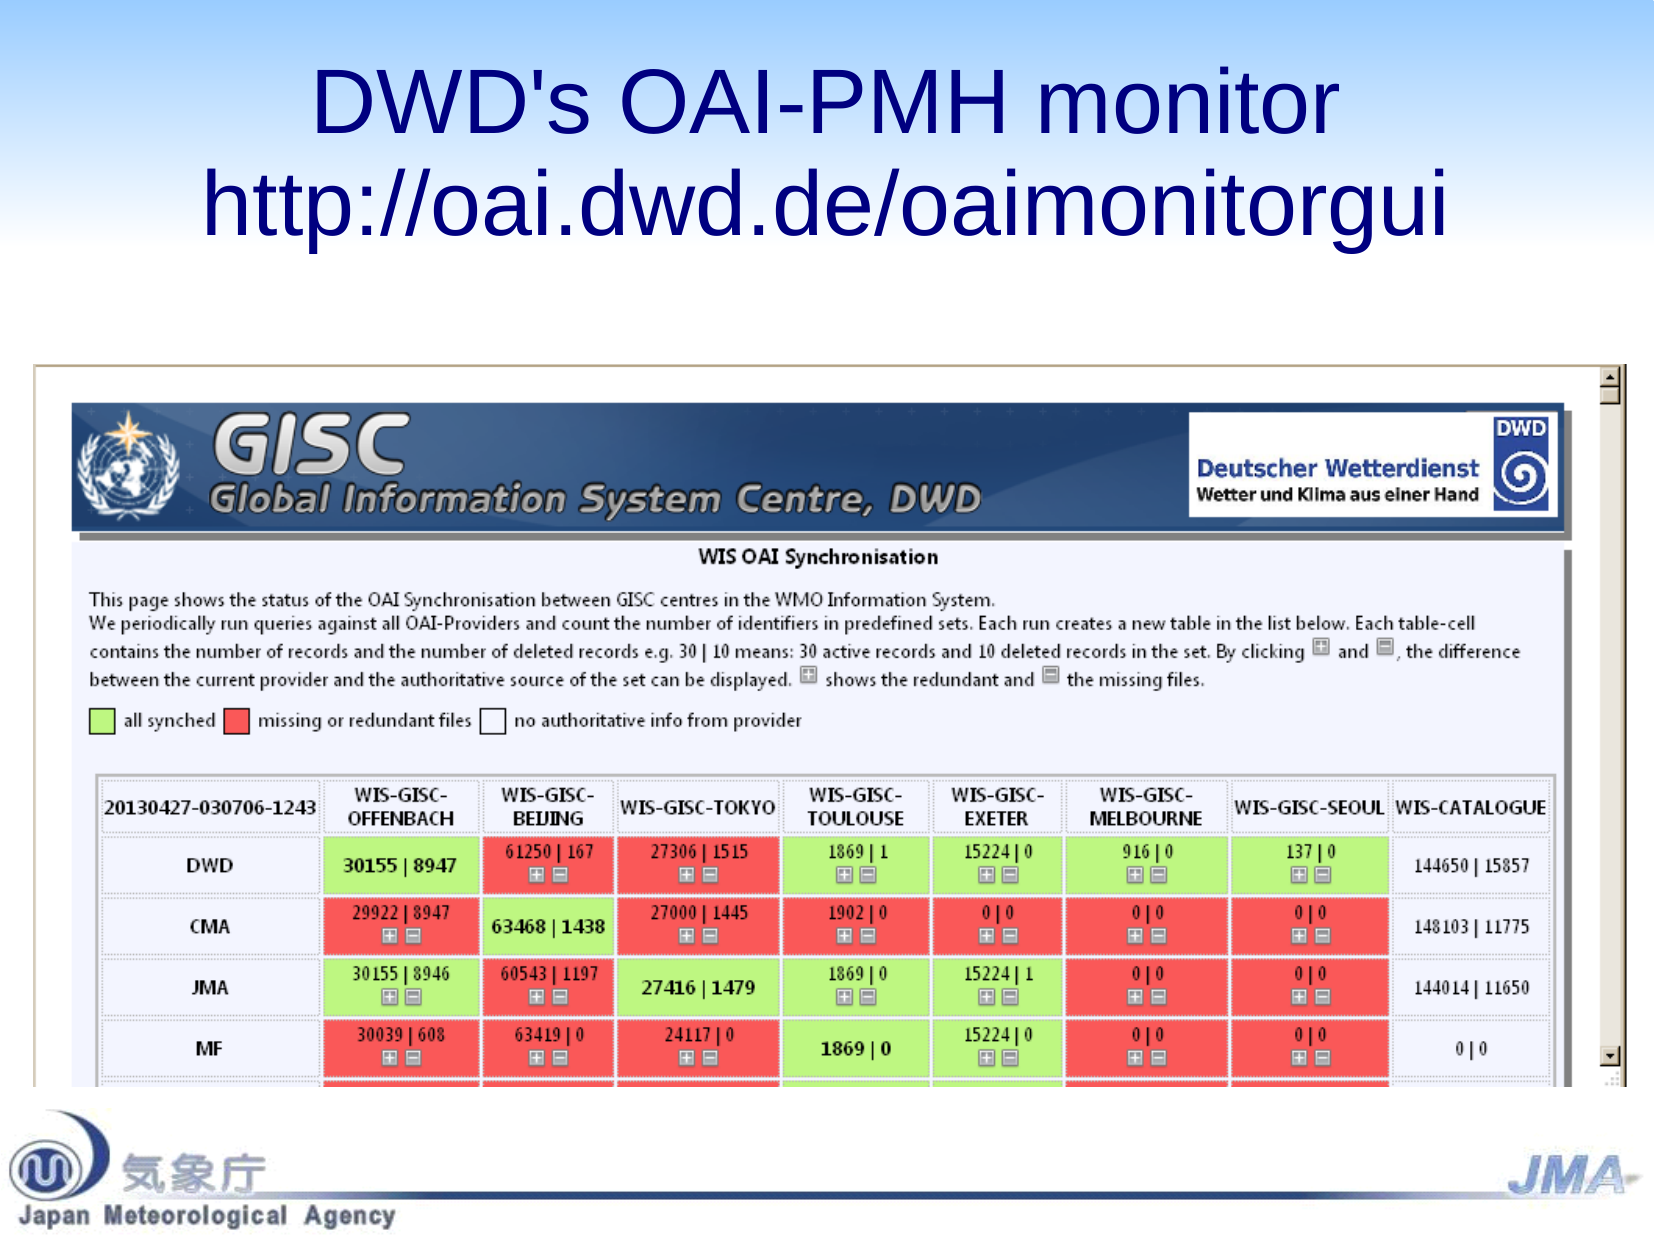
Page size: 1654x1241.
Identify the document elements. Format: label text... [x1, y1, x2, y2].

picture [1, 1108, 1654, 1241]
title DWD's OAI-PMH monitor http://oai.dwd.de/oaimonitorgui [82, 49, 1571, 257]
picture [33, 364, 1630, 1087]
